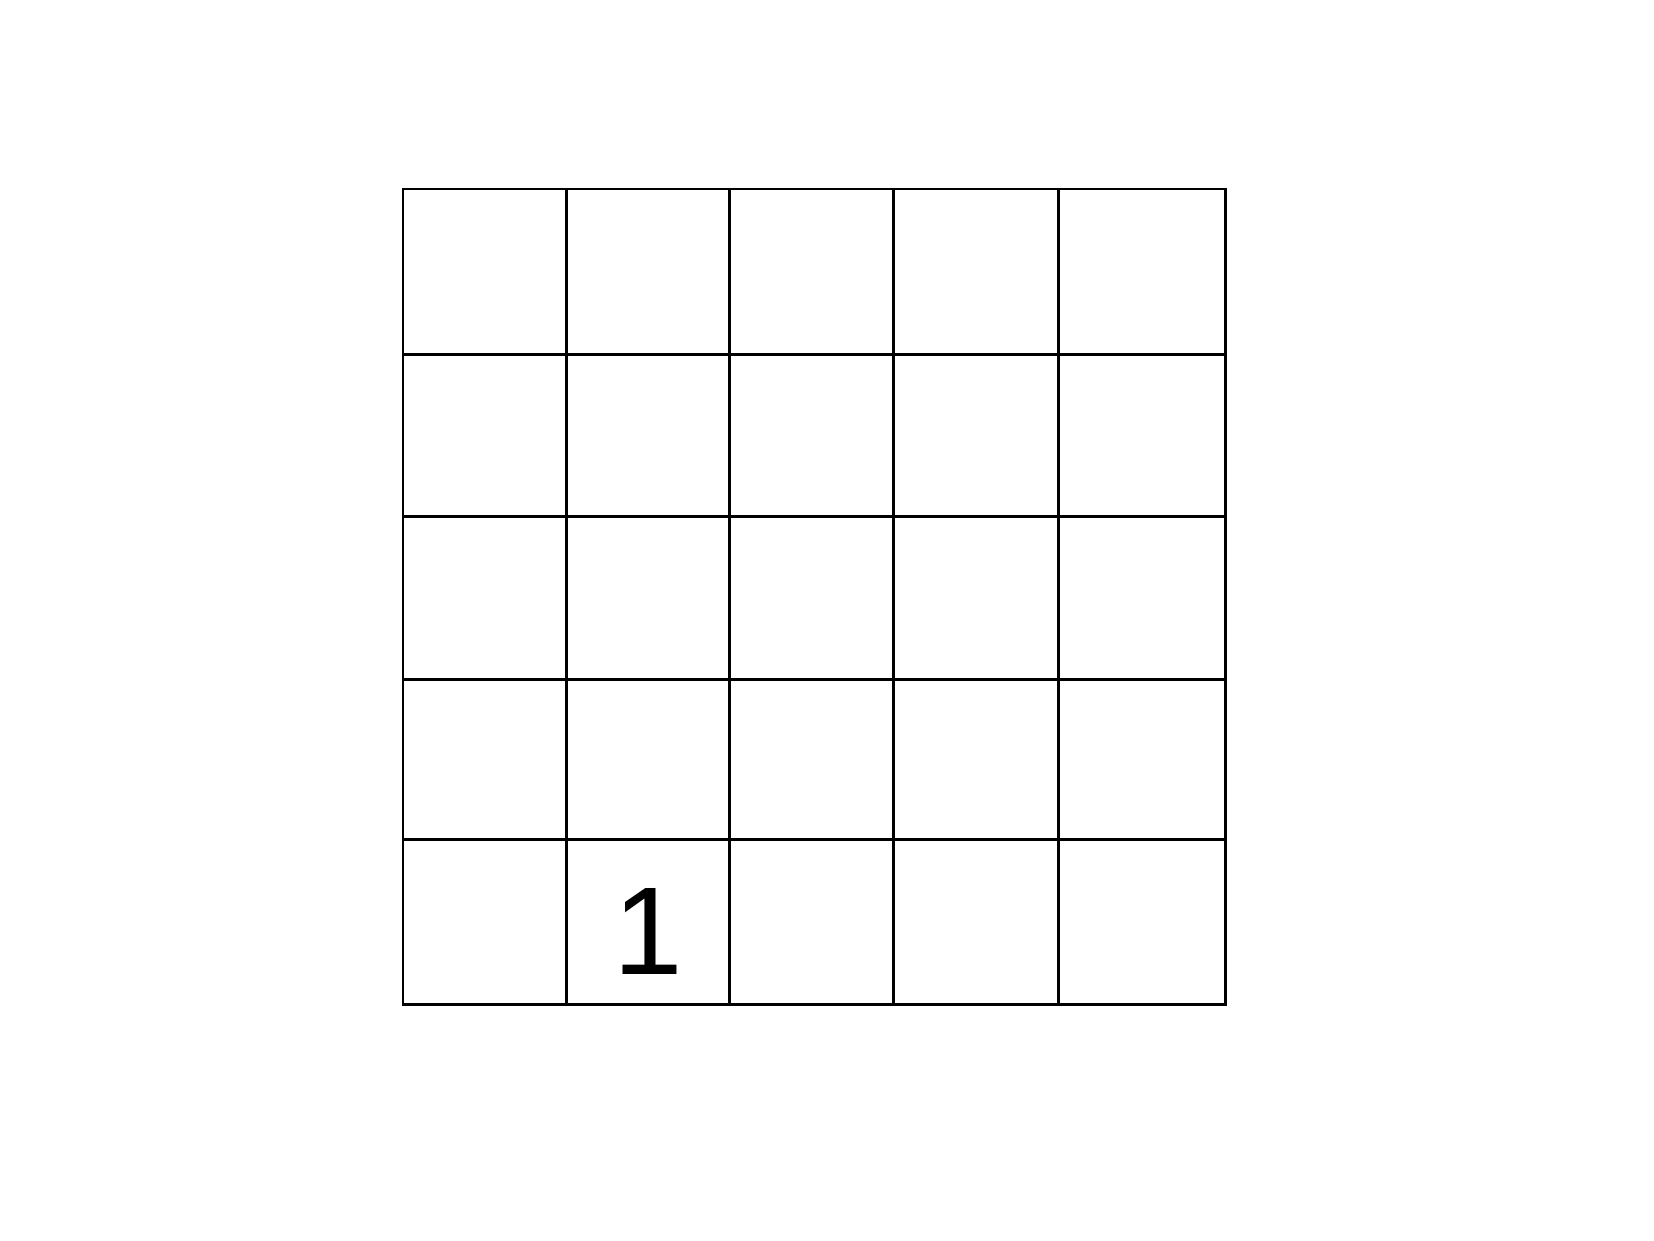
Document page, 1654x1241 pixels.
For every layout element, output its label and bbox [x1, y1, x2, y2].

chart [402, 188, 1228, 1033]
